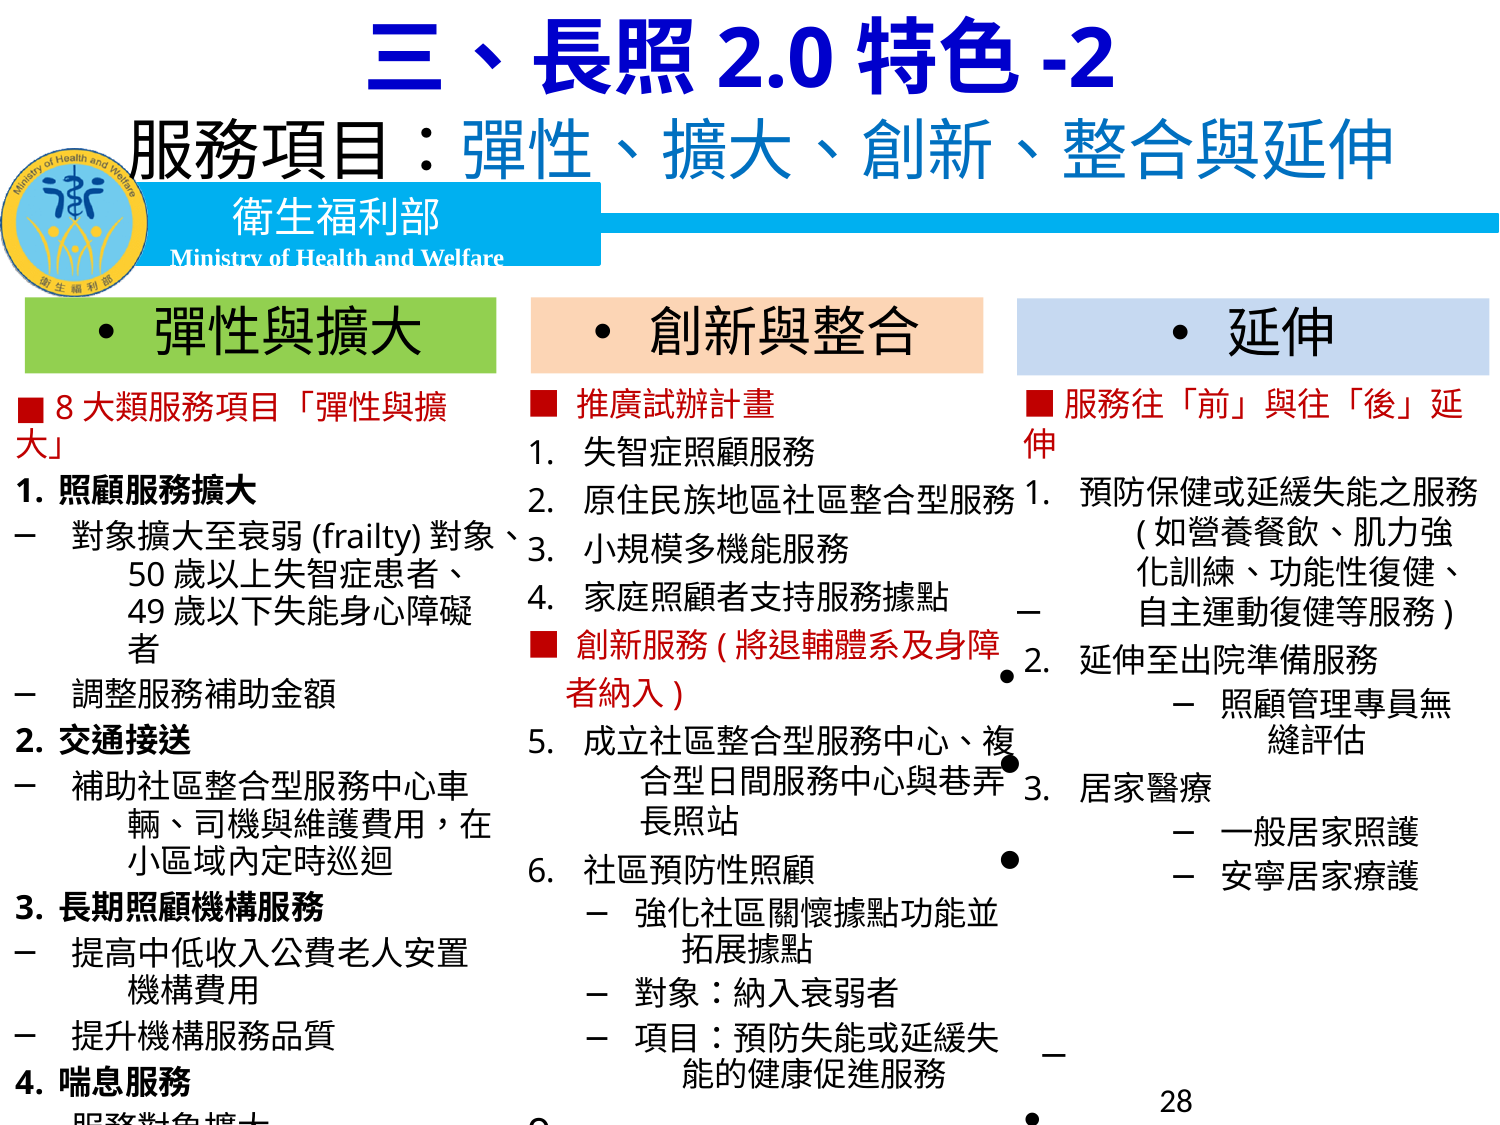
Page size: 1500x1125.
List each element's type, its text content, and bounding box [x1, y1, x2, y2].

text_box ■服務往「前」與往「後」延伸 預防保健或延緩失能之服務(如營養餐飲、肌力強化訓練、功能性復健、自主運動復健等服務) 延伸至出院準備服務 照顧管理專員無縫評估 居家醫療 一般居家照護 安寧居家療護 [1008, 375, 1497, 996]
text_box 彈性與擴大 [24, 297, 497, 374]
text_box 三、長照2.0特色-2 [64, 0, 1415, 149]
text_box 延伸 [1017, 298, 1490, 375]
text_box 服務項目：彈性、擴大、創新、整合與延伸 [112, 100, 1422, 197]
text_box 創新與整合 [530, 297, 984, 374]
text_box ■ 推廣試辦計畫 失智症照顧服務 原住民族地區社區整合型服務 小規模多機能服務 家庭照顧者支持服務據點 ■ 創新服務(將退輔體系及身障 者納入) 成立社區整合型服務中心、複合型日間服務中心與巷弄長照站 社區預防性照顧 強化社區關懷據點功能並拓展據點 對象：納入衰弱者 項目：預防失能或延緩失能的健康促進服務 [512, 375, 1008, 996]
text_box [983, 455, 1439, 1075]
text_box 28 [1144, 1069, 1495, 1125]
text_box ■ 8大類服務項目「彈性與擴大」 照顧服務擴大 對象擴大至衰弱(frailty)對象、50歲以上失智症患者、49歲以下失能身心障礙者 調整服務補助金額 交通接送 補助社區整合型服務中心車輛、司機與維護費用，在小區域內定時巡迴 長期照顧機構服務 提高中低收入公費老人安置機構費用 提升機構服務品質 喘息服務 服務對象擴大 服務場域拓及日間照顧中心 [0, 380, 513, 1001]
